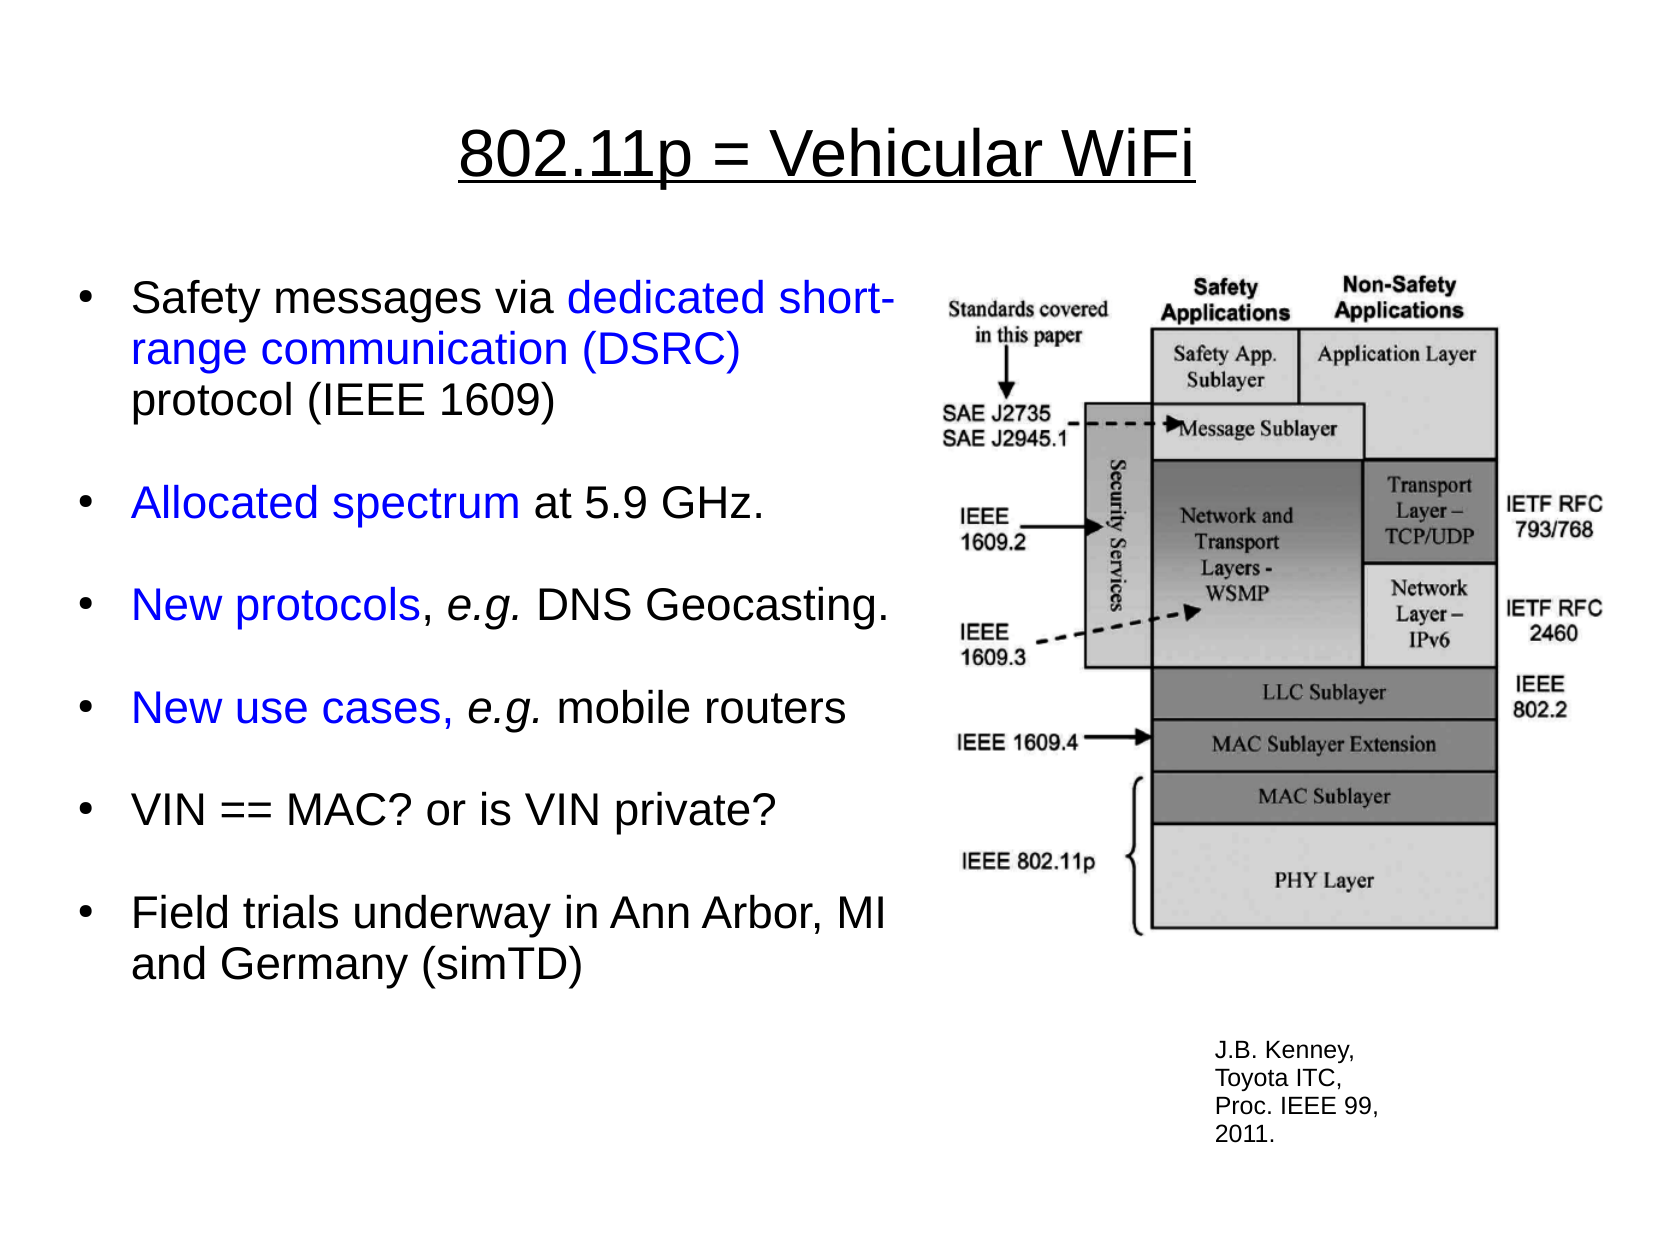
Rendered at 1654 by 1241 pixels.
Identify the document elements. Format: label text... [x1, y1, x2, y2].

list Safety messages via dedicated short-range communication (DSRC) protocol (IEEE 1609) Allocated spectrum at 5.9 GHz. New protocols, e.g. DNS Geocasting. New use cases, e.g. mobile routers VIN == MAC? or is VIN private? Field trials underway in Ann Arbor, MI and Germany (simTD) [60, 271, 906, 1006]
text_box J.B. Kenney, Toyota ITC, Proc. IEEE 99, 2011. [1200, 1028, 1395, 1156]
picture [940, 271, 1610, 947]
title 802.11p = Vehicular WiFi [82, 49, 1571, 257]
